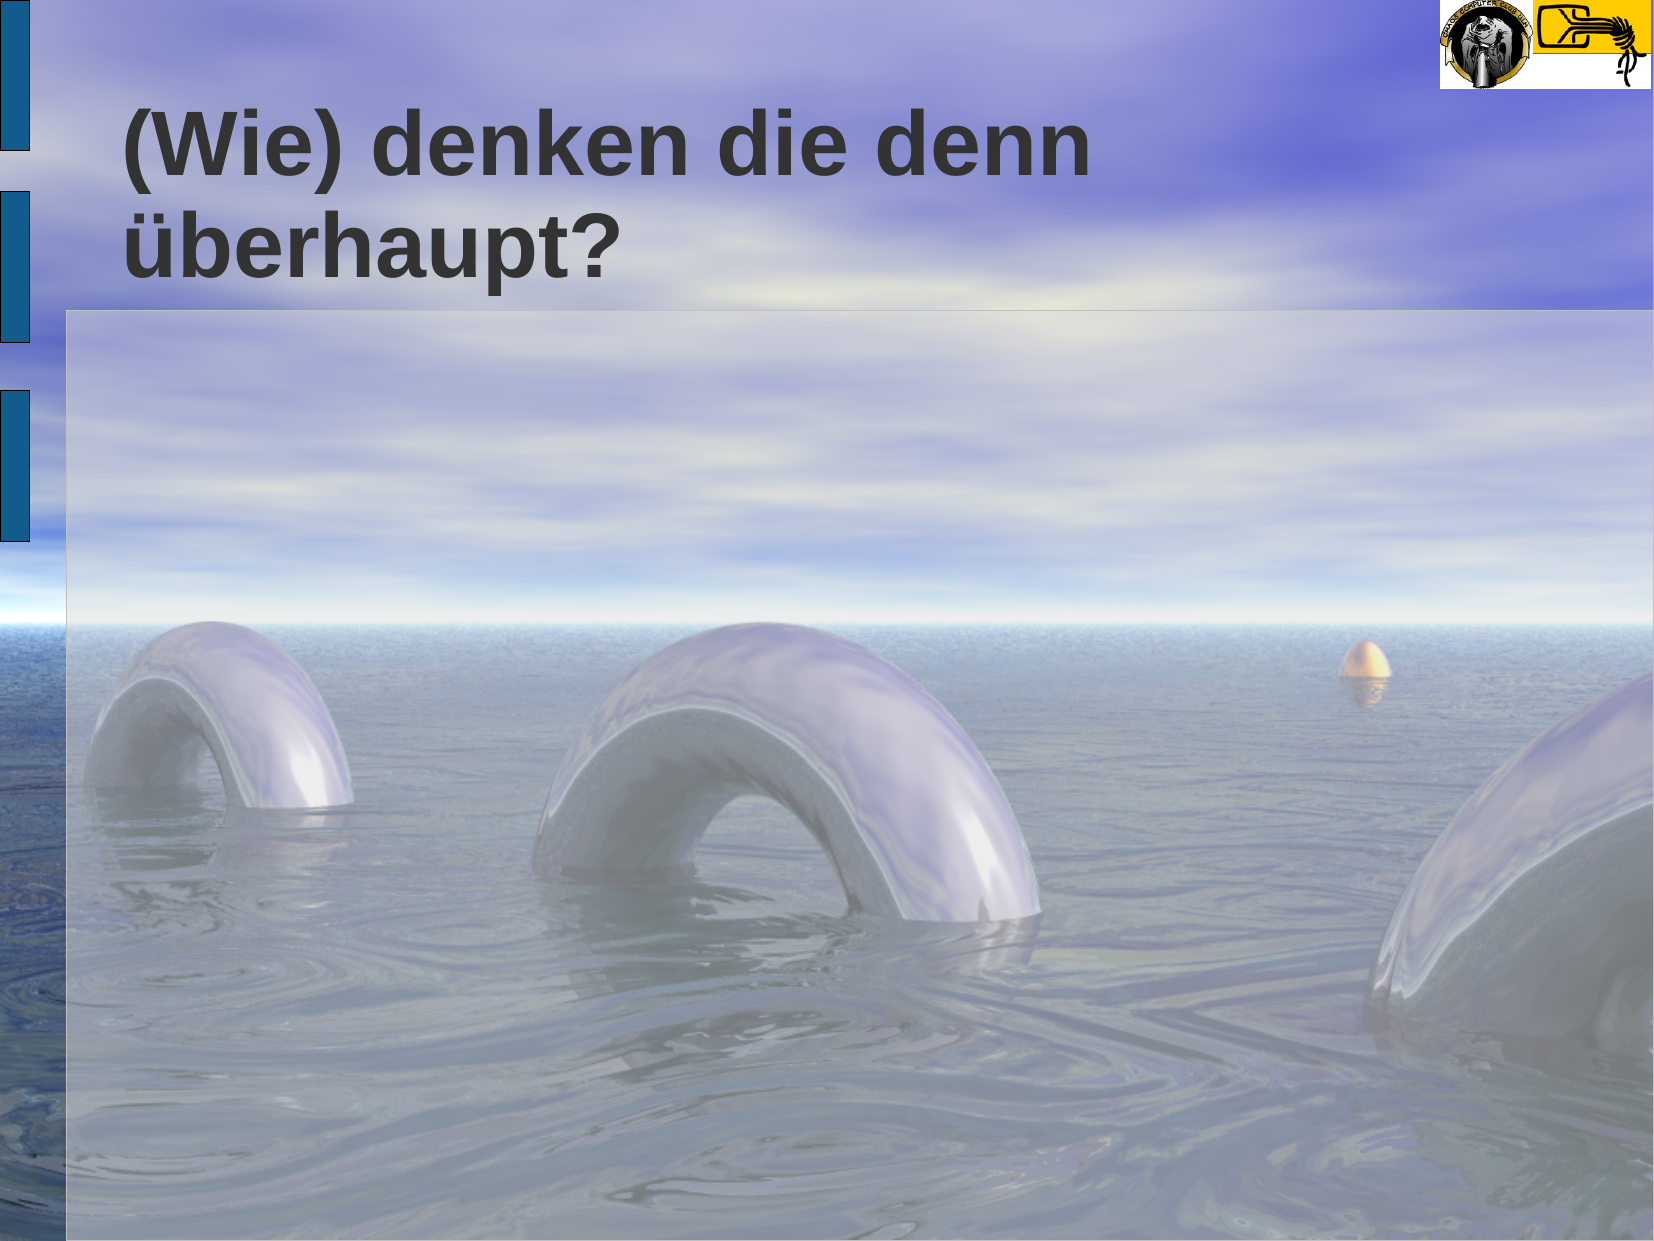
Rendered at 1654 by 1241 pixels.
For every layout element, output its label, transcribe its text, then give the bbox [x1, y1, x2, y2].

title (Wie) denken die denn überhaupt? [121, 92, 1534, 298]
picture [0, 0, 1654, 1241]
